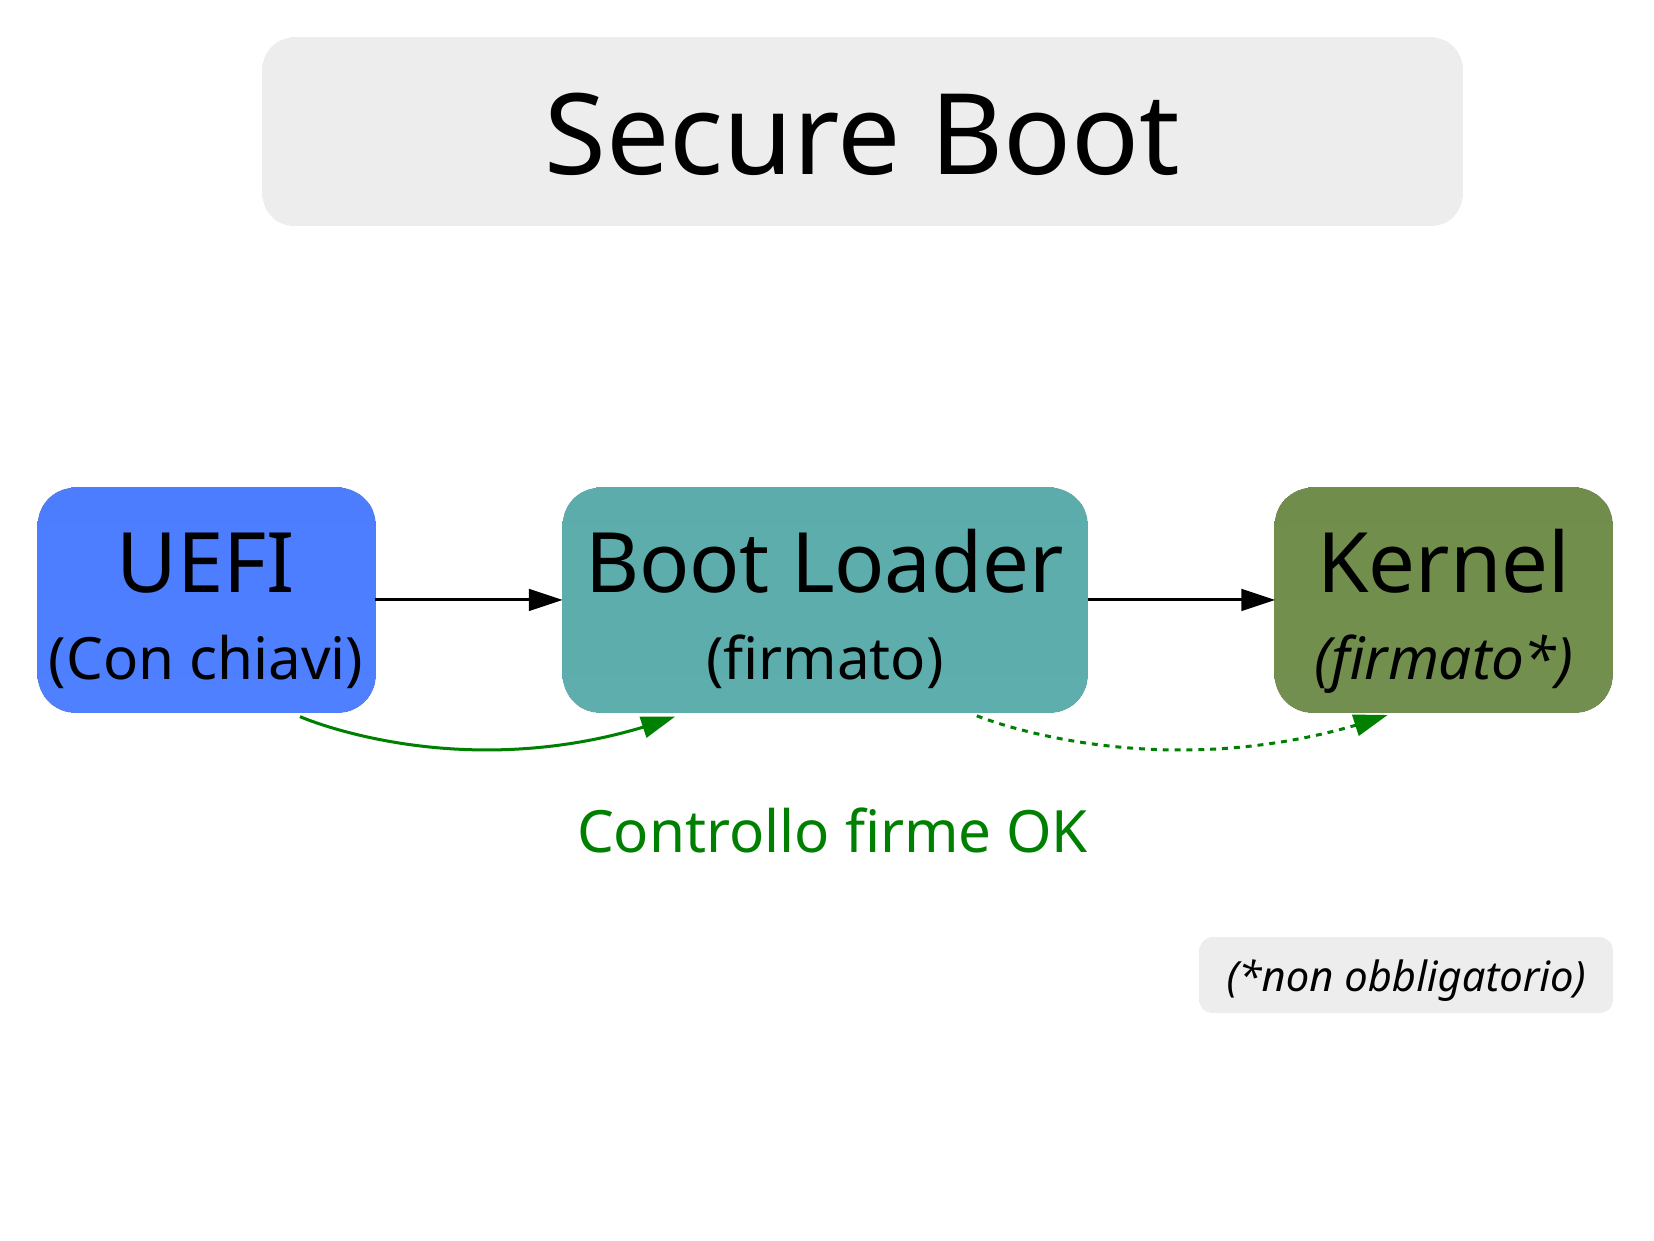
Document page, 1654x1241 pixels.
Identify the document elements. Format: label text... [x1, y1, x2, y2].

text_box Boot Loader (firmato) [581, 487, 1067, 496]
text_box Secure Boot [280, 37, 1445, 45]
text_box UEFI (Con chiavi) [56, 487, 356, 496]
text_box Kernel (firmato*) [1296, 487, 1593, 496]
